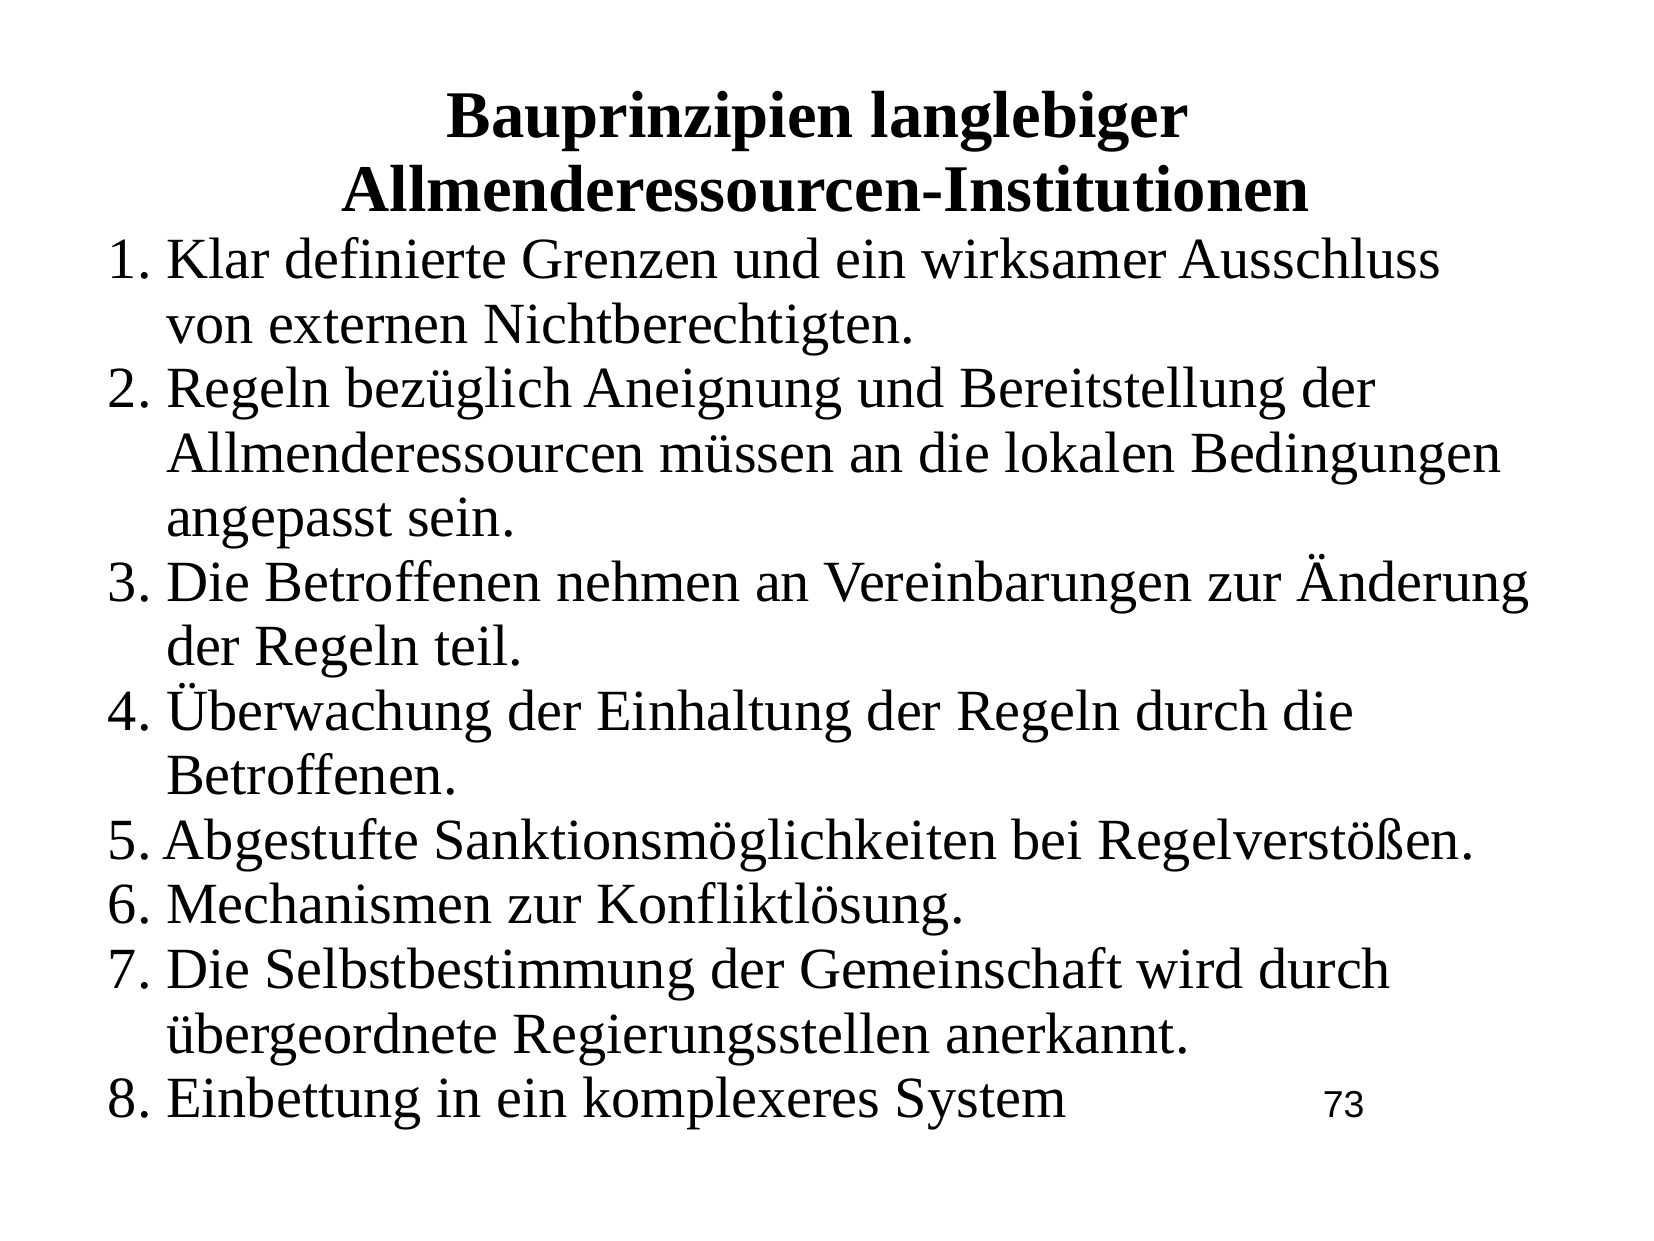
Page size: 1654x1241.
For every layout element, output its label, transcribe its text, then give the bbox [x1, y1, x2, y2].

text_box Bauprinzipien langlebiger Allmenderessourcen-Institutionen 1. Klar definierte Grenzen und ein wirksamer Ausschluss von externen Nichtberechtigten. 2. Regeln bezüglich Aneignung und Bereitstellung der Allmenderessourcen müssen an die lokalen Bedingungen angepasst sein. 3. Die Betroffenen nehmen an Vereinbarungen zur Änderung der Regeln teil. 4. Überwachung der Einhaltung der Regeln durch die Betroffenen. 5. Abgestufte Sanktionsmöglichkeiten bei Regelverstößen. 6. Mechanismen zur Konfliktlösung. 7. Die Selbstbestimmung der Gemeinschaft wird durch übergeordnete Regierungsstellen anerkannt. 8. Einbettung in ein komplexeres System [93, 70, 1561, 1138]
text_box <Nummer> [1308, 1076, 1526, 1147]
